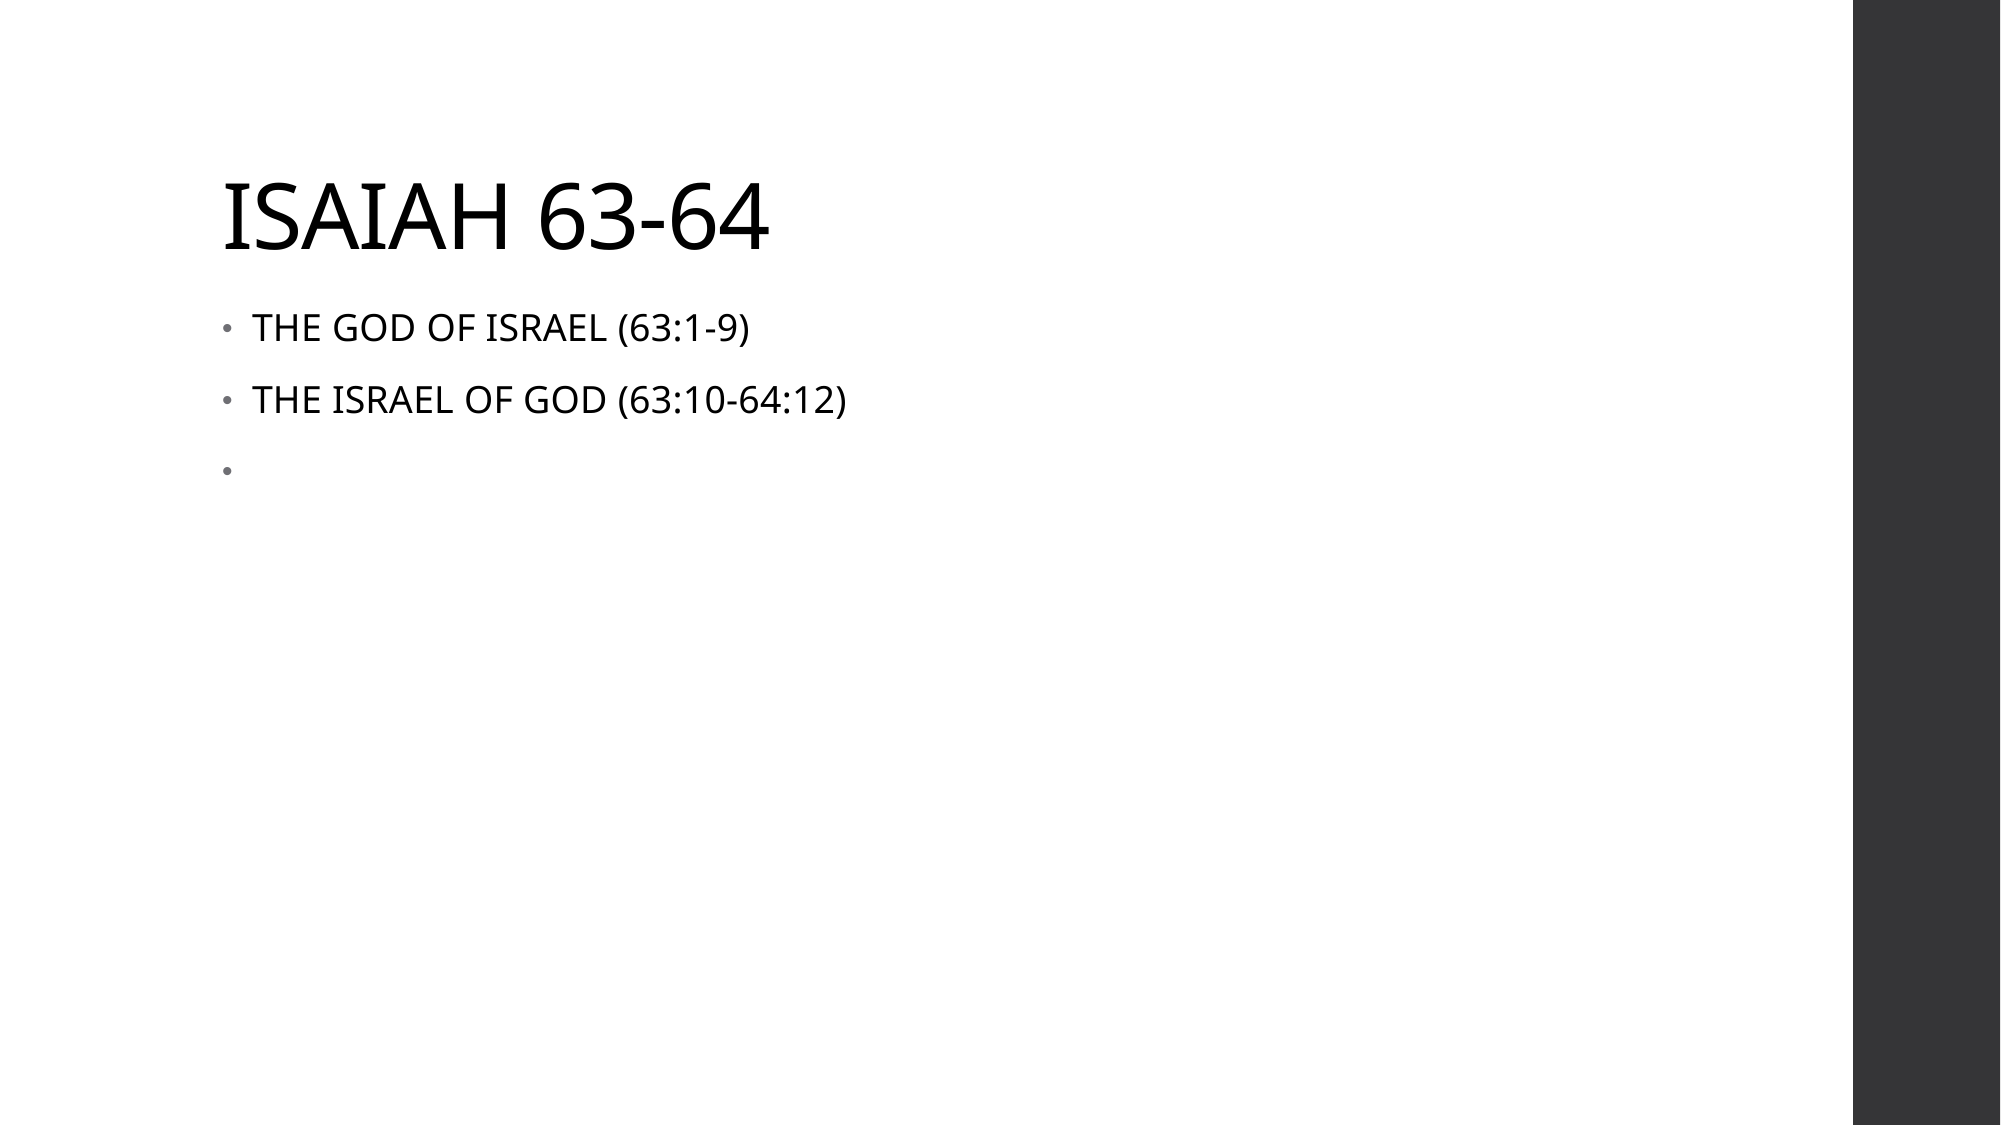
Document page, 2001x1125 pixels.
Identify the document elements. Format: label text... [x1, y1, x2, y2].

list THE GOD OF ISRAEL (63:1-9) THE ISRAEL OF GOD (63:10-64:12) [206, 299, 1617, 1014]
title ISAIAH 63-64 [206, 60, 1797, 278]
